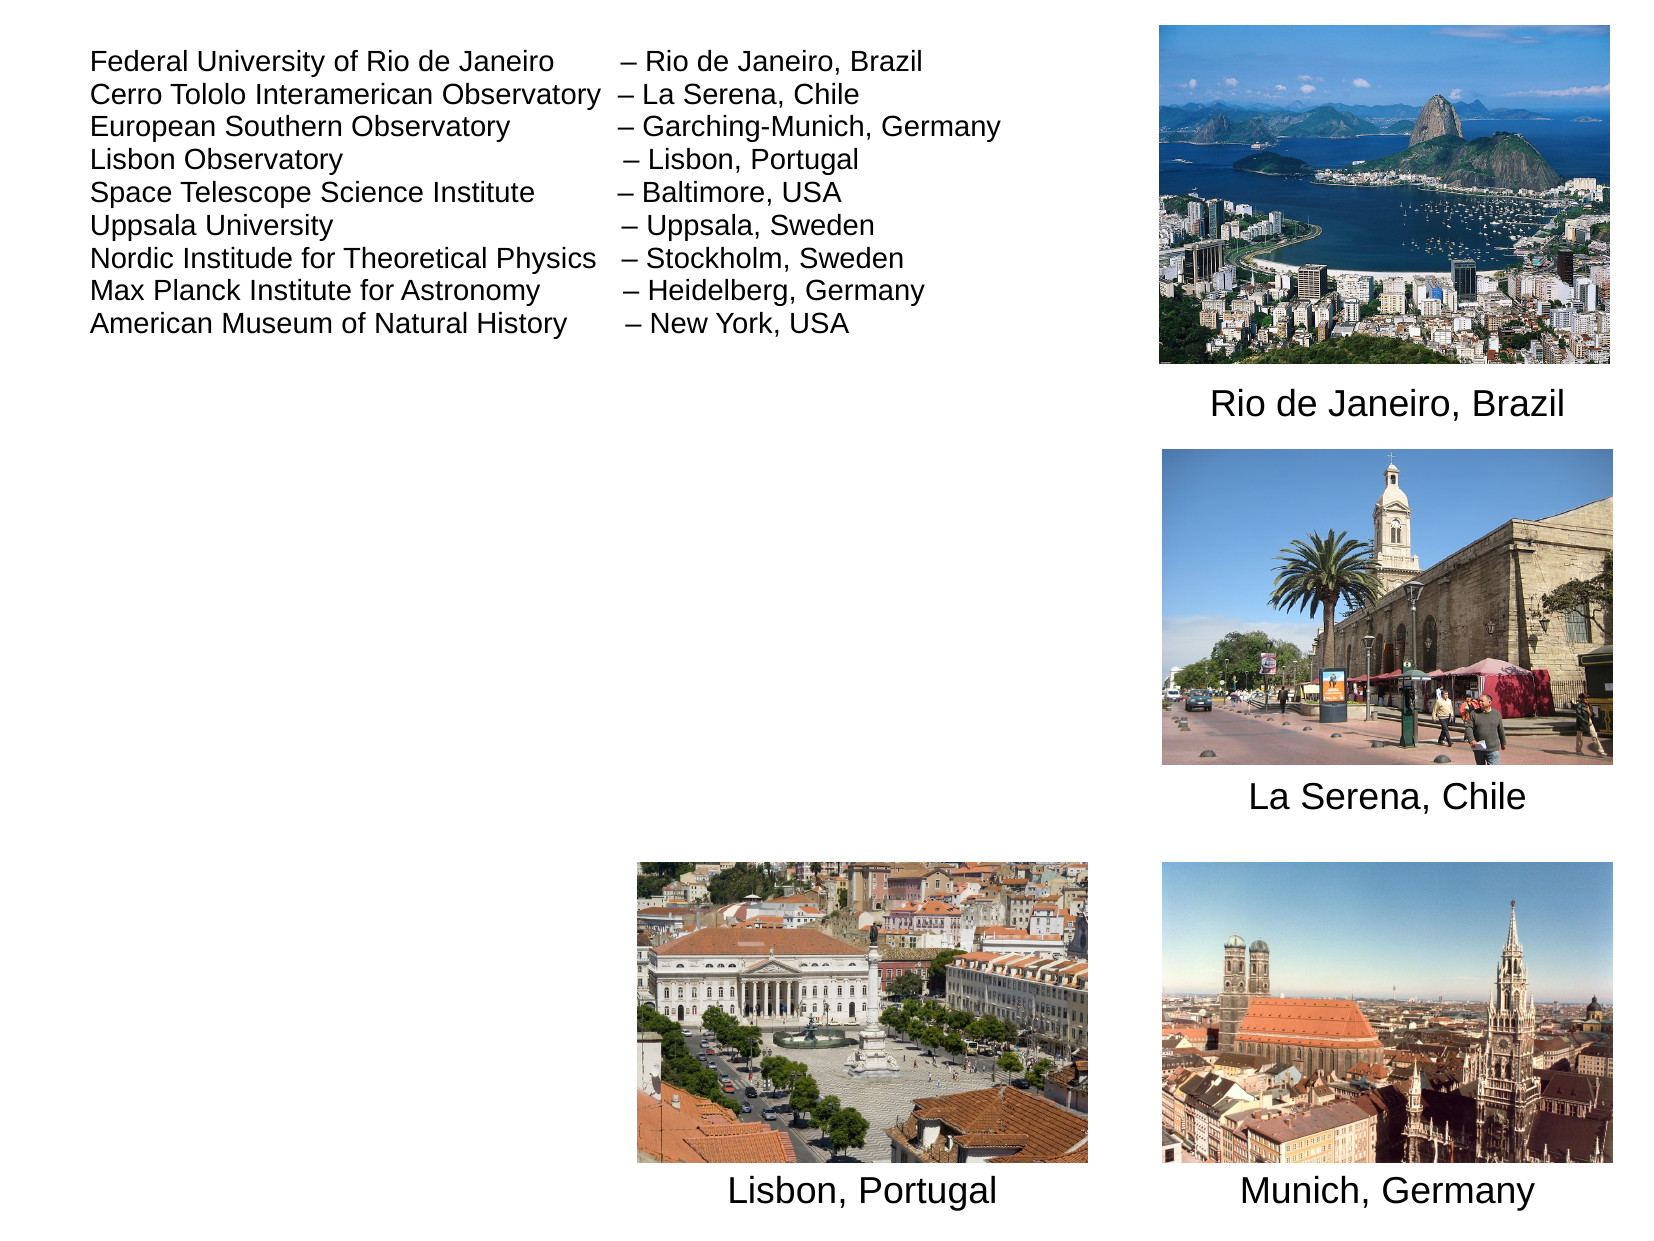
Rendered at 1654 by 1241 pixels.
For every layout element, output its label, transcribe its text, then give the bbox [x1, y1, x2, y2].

text_box Munich, Germany [1162, 1162, 1613, 1220]
picture [1159, 25, 1610, 364]
text_box Federal University of Rio de Janeiro – Rio de Janeiro, Brazil Cerro Tololo Interamerican Observatory – La Serena, Chile European Southern Observatory – Garching-Munich, Germany Lisbon Observatory – Lisbon, Portugal Space Telescope Science Institute – Baltimore, USA Uppsala University – Uppsala, Sweden Nordic Institude for Theoretical Physics – Stockholm, Sweden Max Planck Institute for Astronomy – Heidelberg, Germany American Museum of Natural History – New York, USA [75, 37, 1051, 348]
text_box Lisbon, Portugal [637, 1162, 1088, 1220]
picture [637, 862, 1088, 1162]
text_box La Serena, Chile [1162, 768, 1613, 826]
text_box Rio de Janeiro, Brazil [1162, 375, 1613, 432]
picture [1162, 449, 1613, 766]
picture [1162, 862, 1613, 1162]
